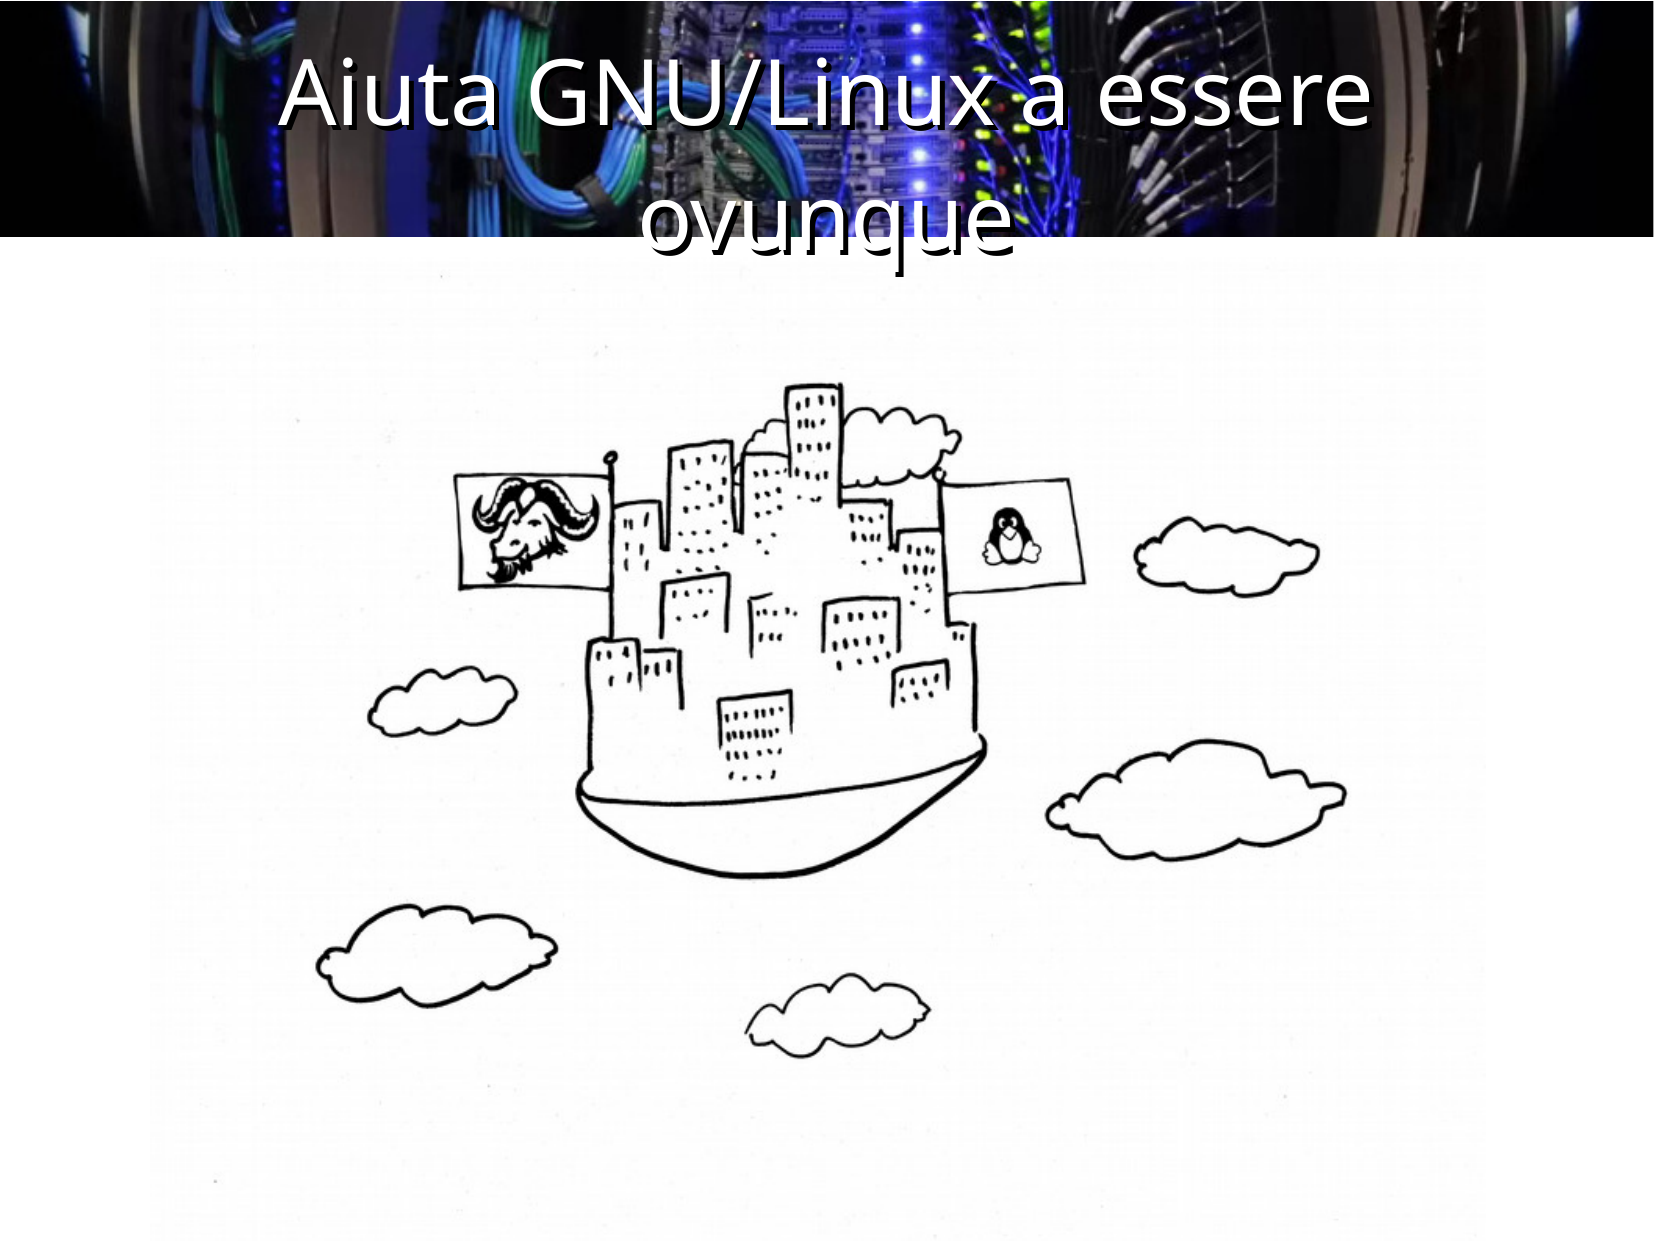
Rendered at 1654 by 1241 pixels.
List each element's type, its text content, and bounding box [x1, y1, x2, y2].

title Aiuta GNU/Linux a essere ovunque [82, 49, 1571, 257]
picture [150, 257, 1486, 1241]
picture [0, 1, 1654, 237]
